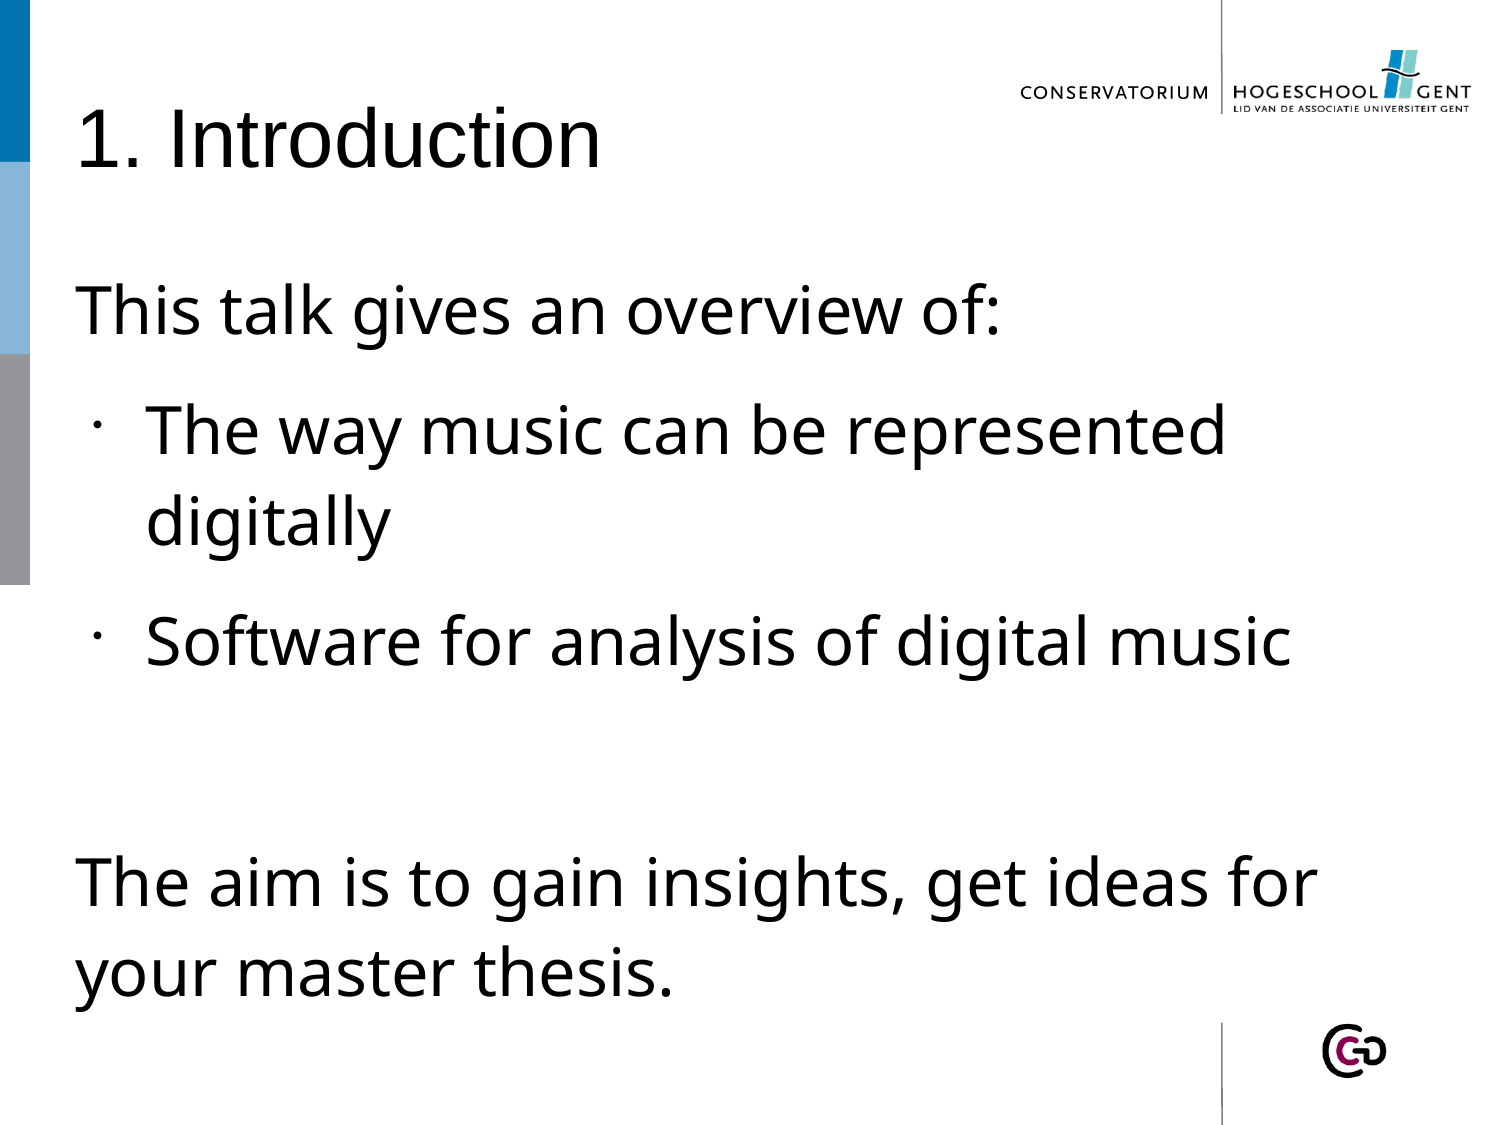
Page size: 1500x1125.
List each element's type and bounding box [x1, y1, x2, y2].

picture [1425, 50, 1471, 112]
subtitle [75, 44, 1425, 1006]
picture [1298, 1011, 1410, 1090]
picture [0, 162, 30, 585]
